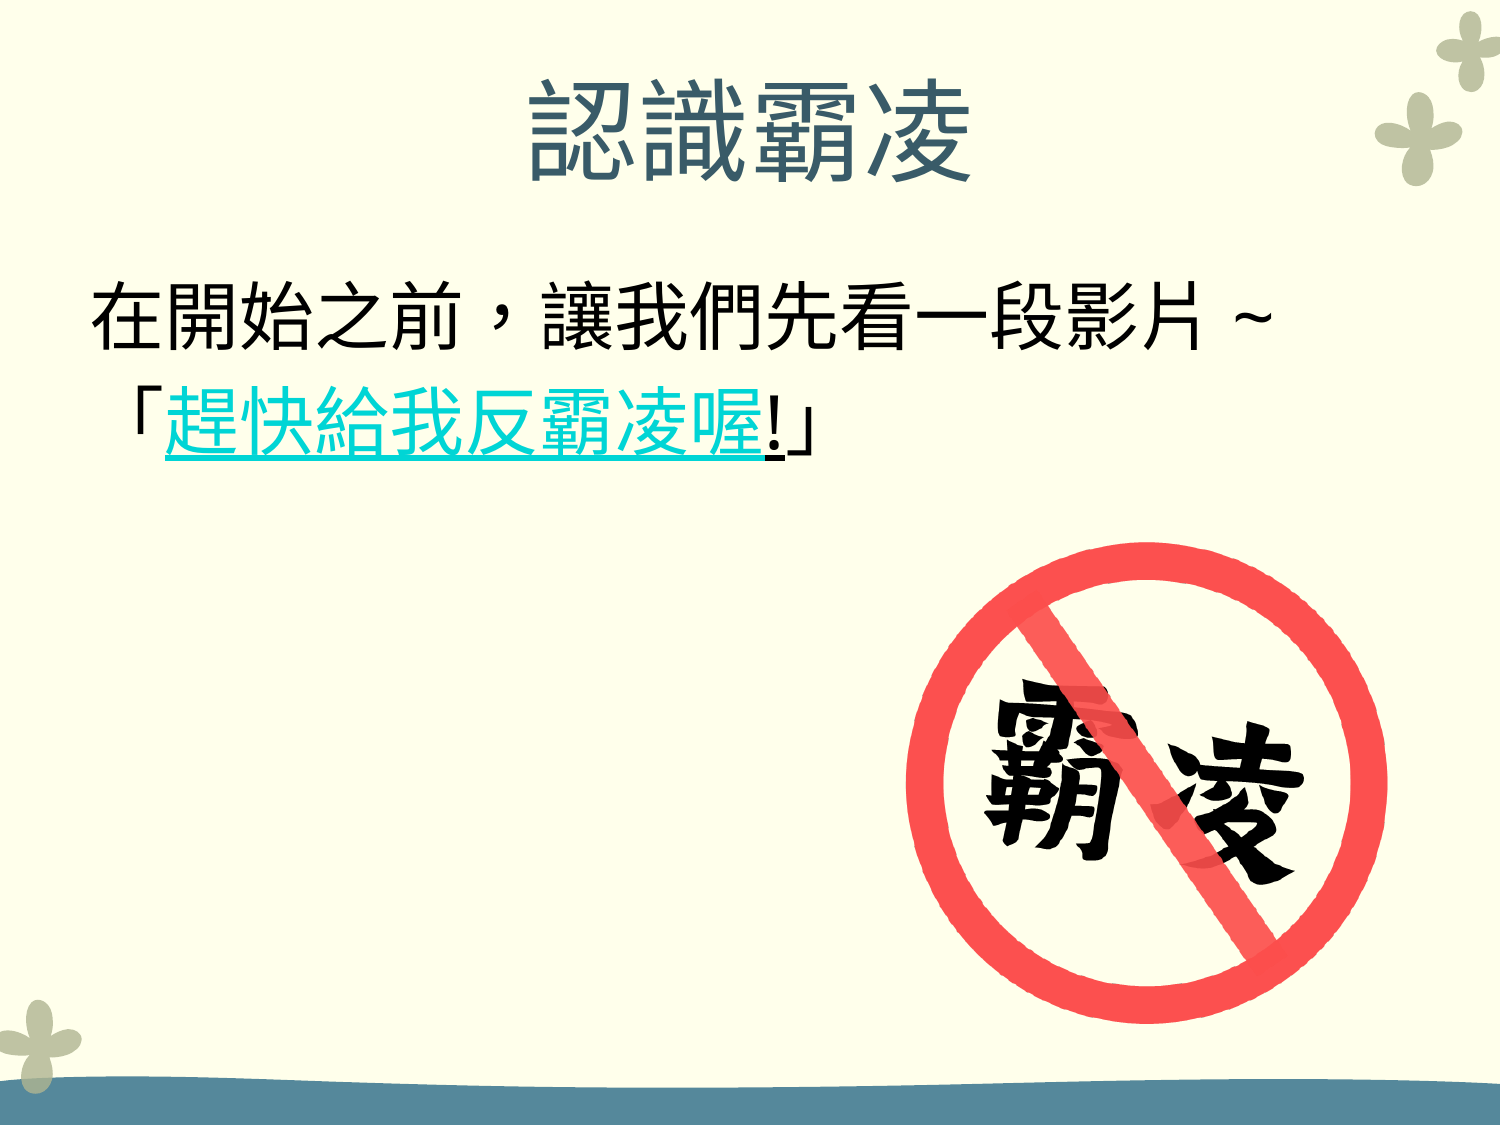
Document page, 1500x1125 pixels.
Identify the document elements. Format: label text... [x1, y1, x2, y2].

picture [820, 541, 1453, 1069]
title 認識霸凌 [75, 34, 1425, 223]
text_box [0, 999, 1500, 1125]
text_box [1436, 11, 1500, 93]
text_box [1374, 92, 1463, 187]
list 在開始之前，讓我們先看一段影片~ 「趕快給我反霸凌喔!」 [75, 262, 1425, 1032]
